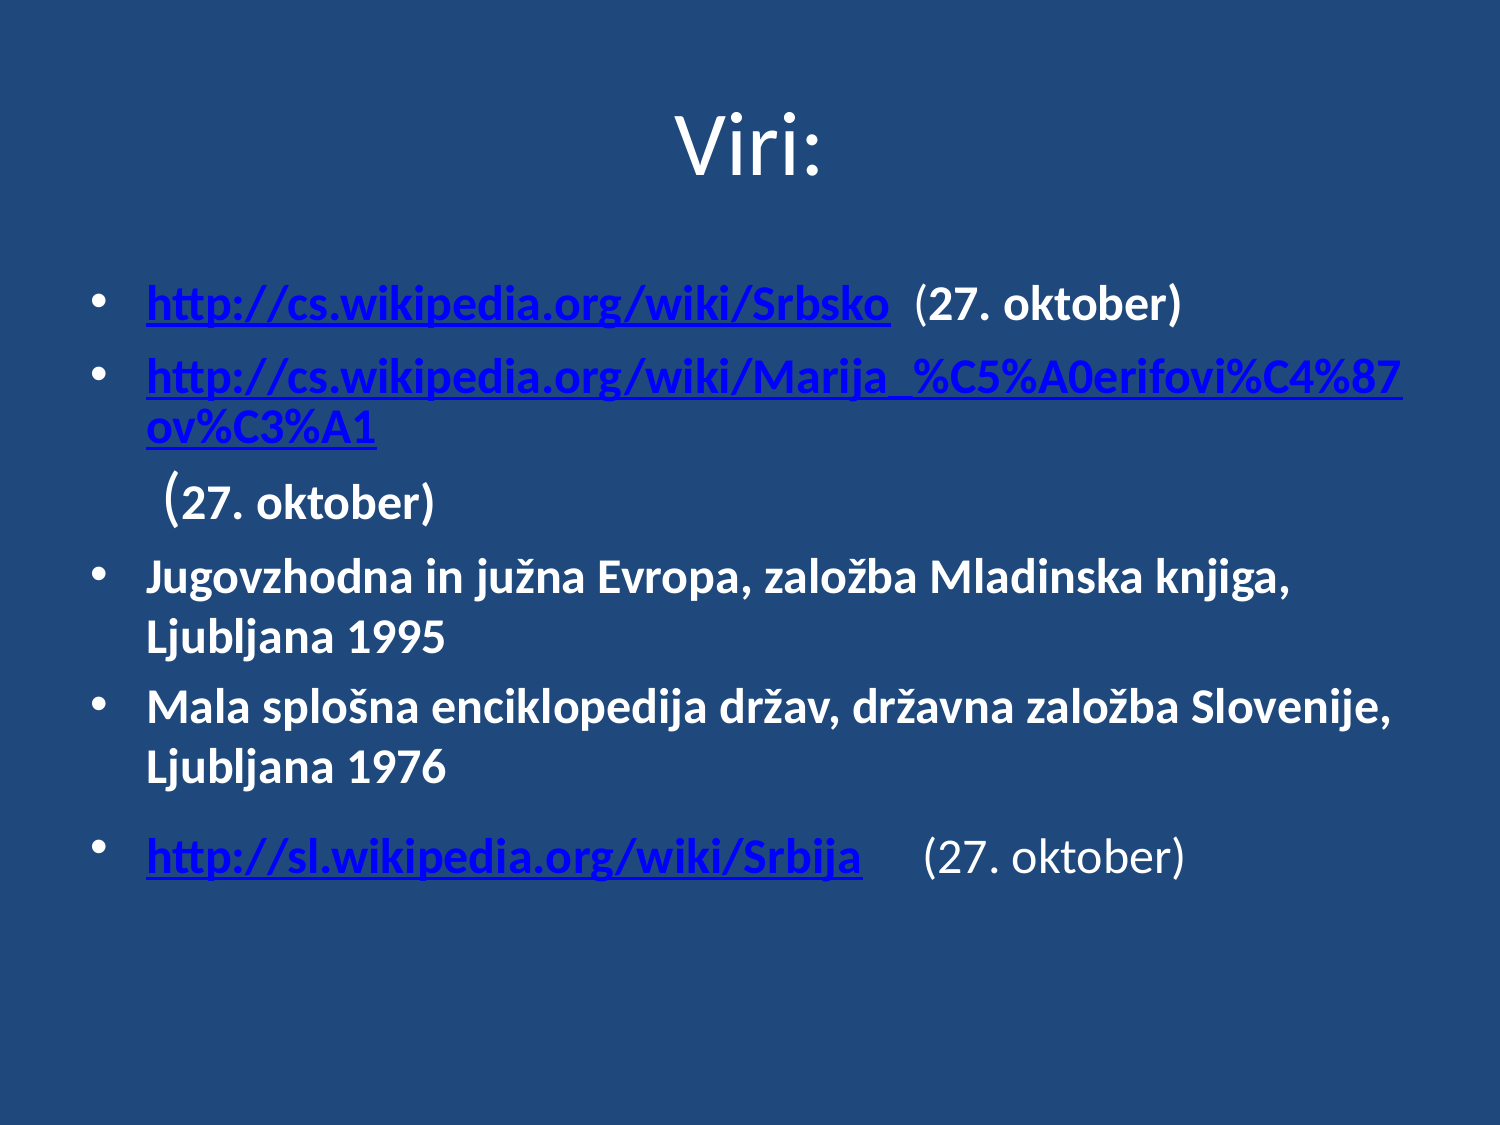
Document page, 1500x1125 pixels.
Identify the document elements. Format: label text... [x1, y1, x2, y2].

title Viri: [75, 45, 1425, 233]
list http://cs.wikipedia.org/wiki/Srbsko (27. oktober) http://cs.wikipedia.org/wiki/Marija_%C5%A0erifovi%C4%87ov%C3%A1 (27. oktober) Jugovzhodna in južna Evropa, založba Mladinska knjiga, Ljubljana 1995 Mala splošna enciklopedija držav, državna založba Slovenije, Ljubljana 1976 http://sl.wikipedia.org/wiki/Srbija (27. oktober) [75, 262, 1425, 1005]
